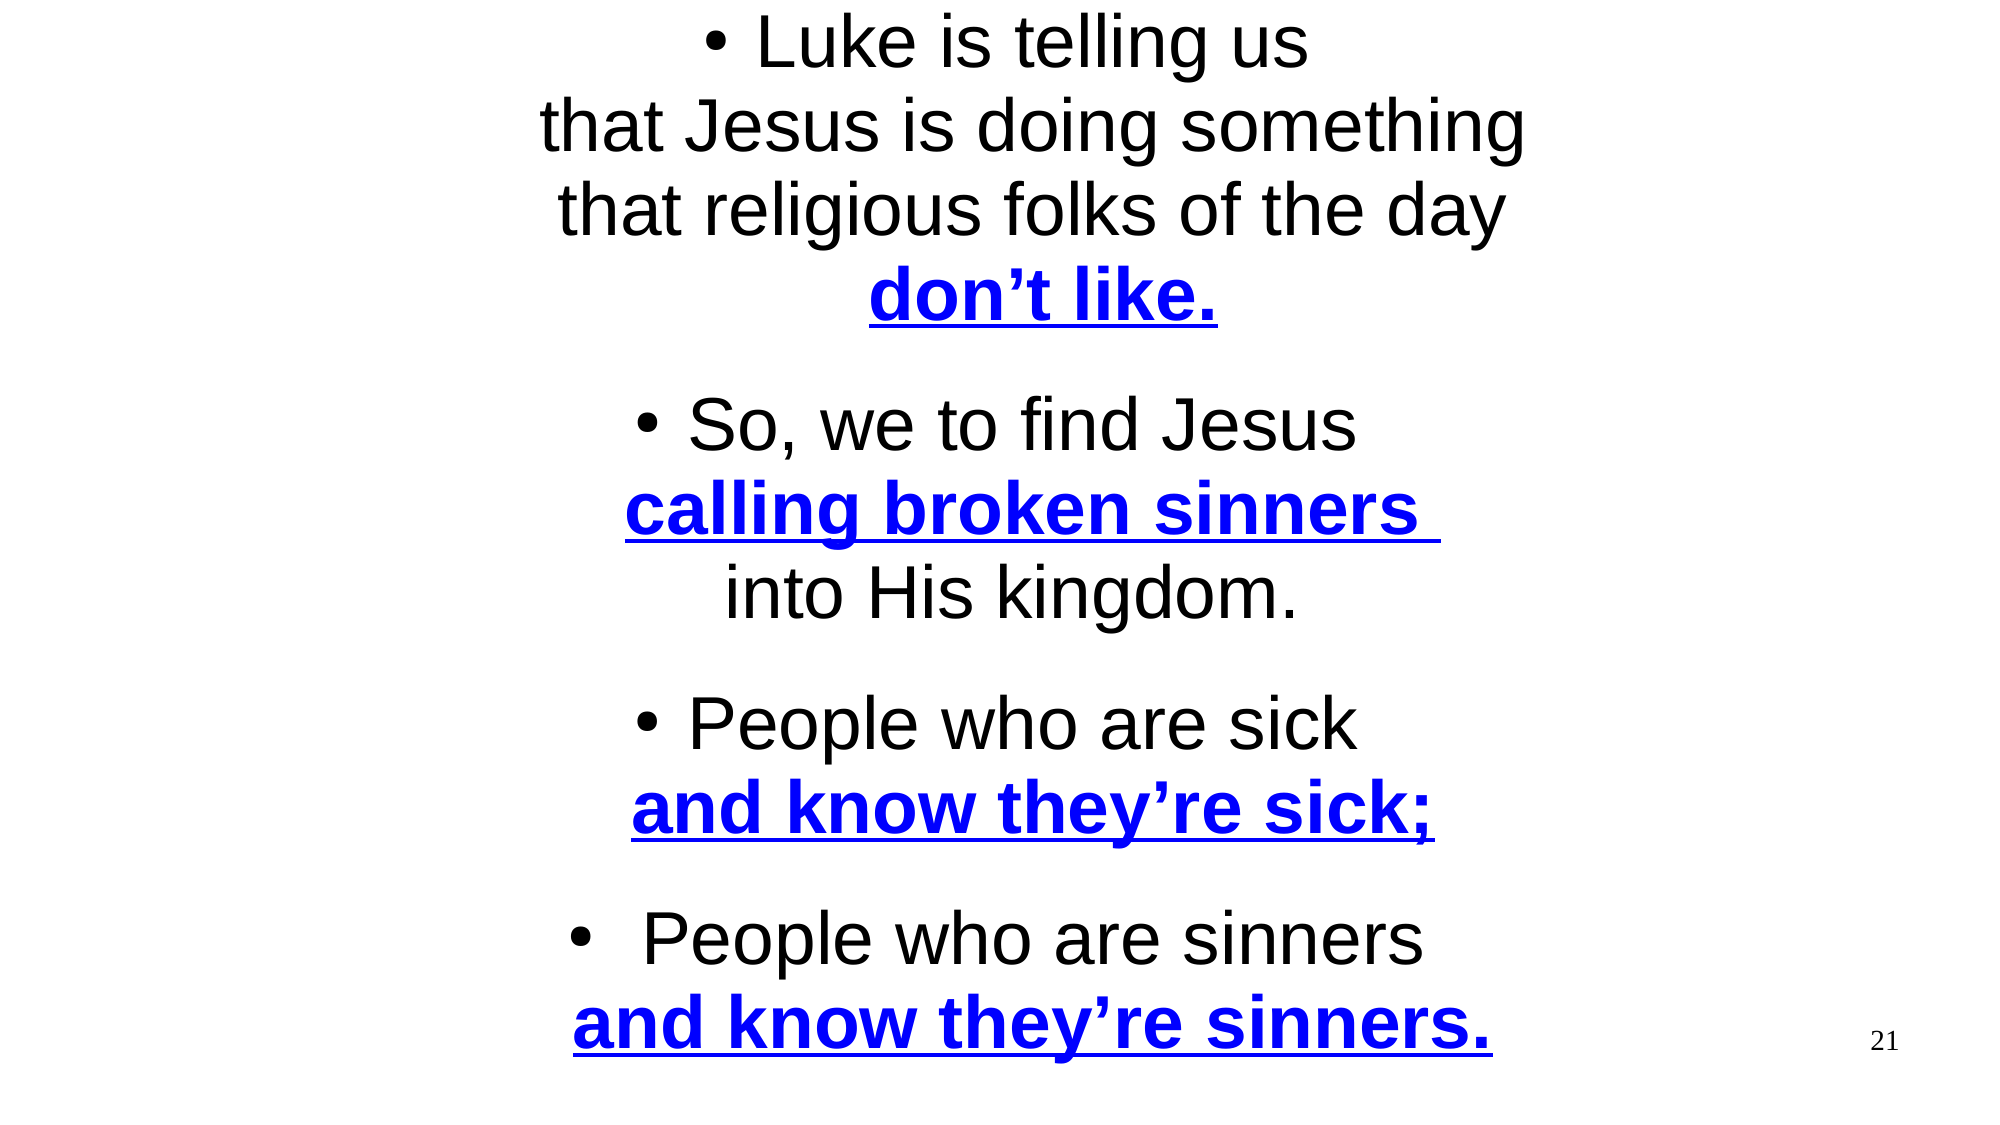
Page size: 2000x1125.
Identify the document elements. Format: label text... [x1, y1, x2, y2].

list Luke is telling us that Jesus is doing something that religious folks of the day don’t like. So, we to find Jesus calling broken sinners into His kingdom. People who are sick and know they’re sick; People who are sinners and know they’re sinners. [0, 0, 1996, 1123]
